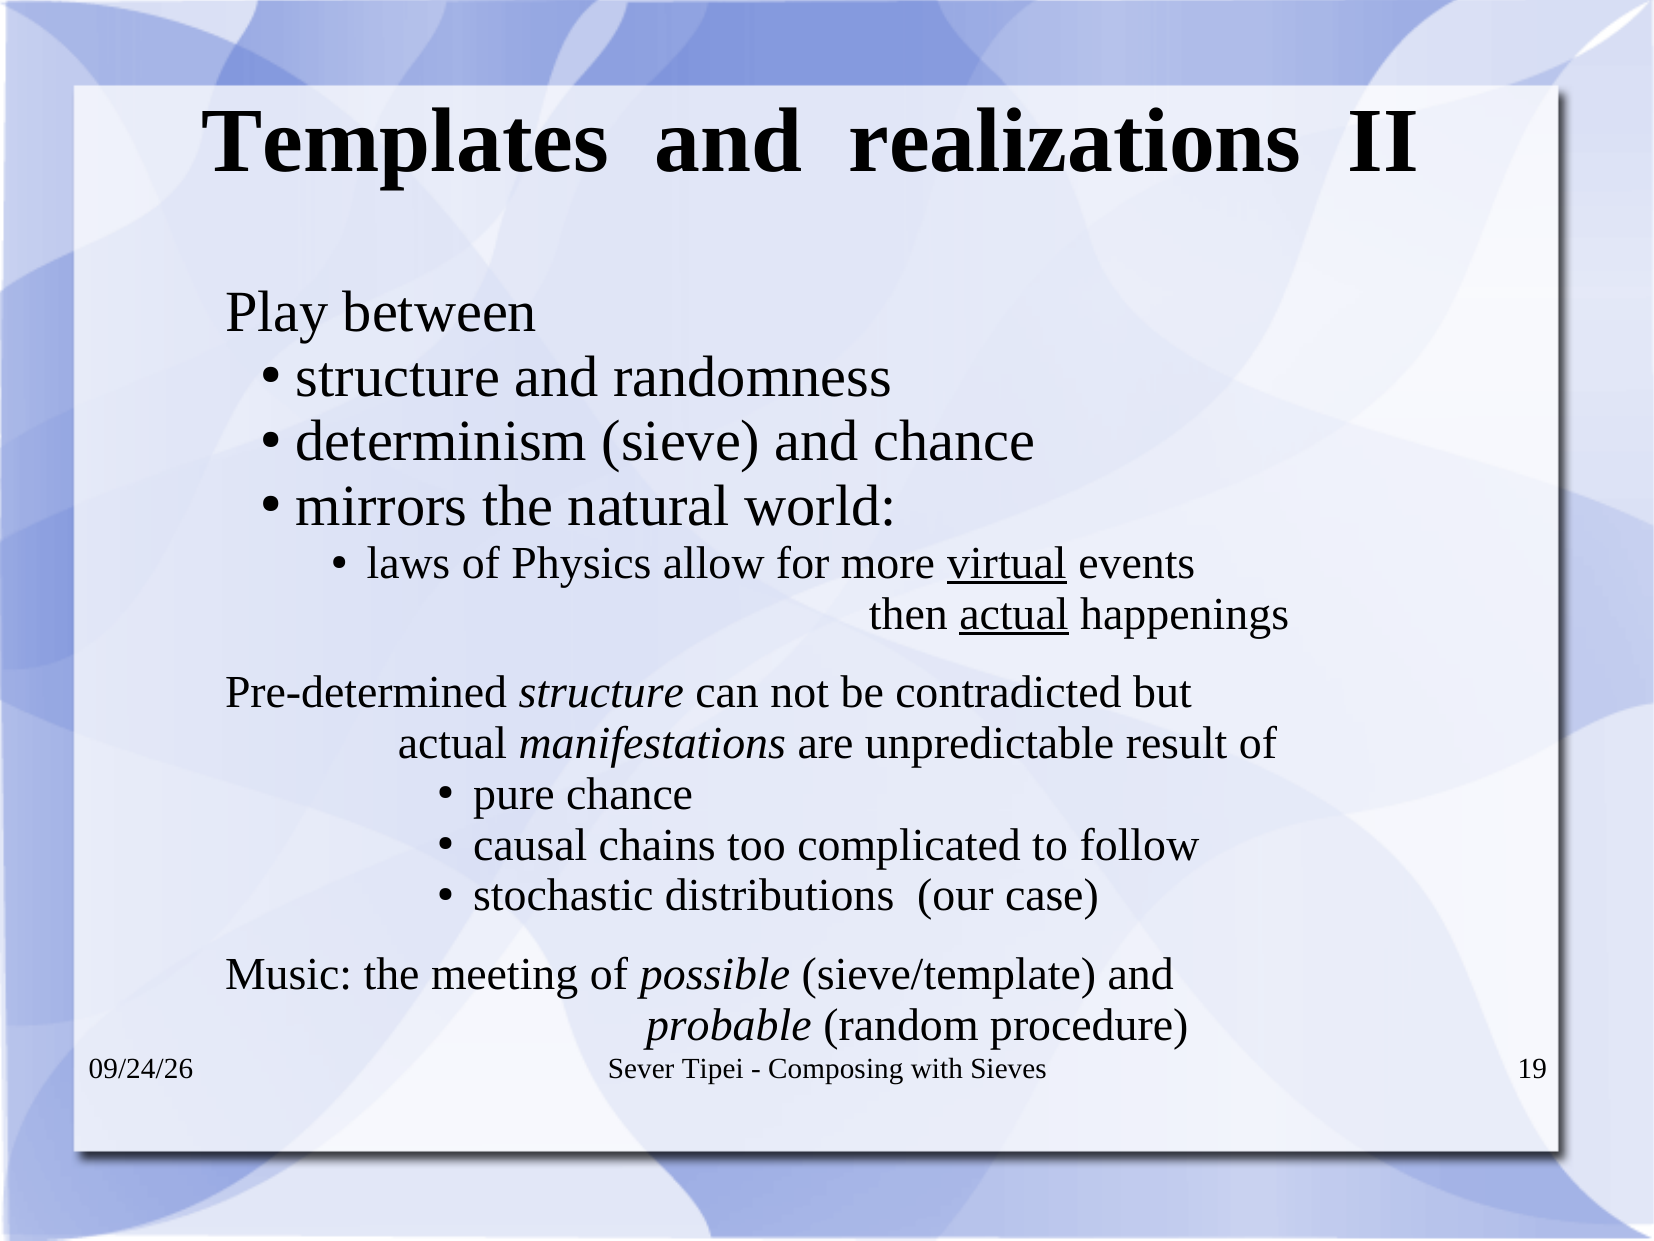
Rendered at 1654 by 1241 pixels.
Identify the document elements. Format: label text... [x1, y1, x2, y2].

picture [0, 0, 1654, 1241]
subtitle Play between structure and randomness determinism (sieve) and chance mirrors the natural world: laws of Physics allow for more virtual events then actual happenings Pre-determined structure can not be contradicted but actual manifestations are unpredictable result of pure chance causal chains too complicated to follow stochastic distributions (our case) Music: the meeting of possible (sieve/template) and probable (random procedure) [225, 279, 1426, 1051]
title Templates and realizations II [84, 55, 1538, 226]
